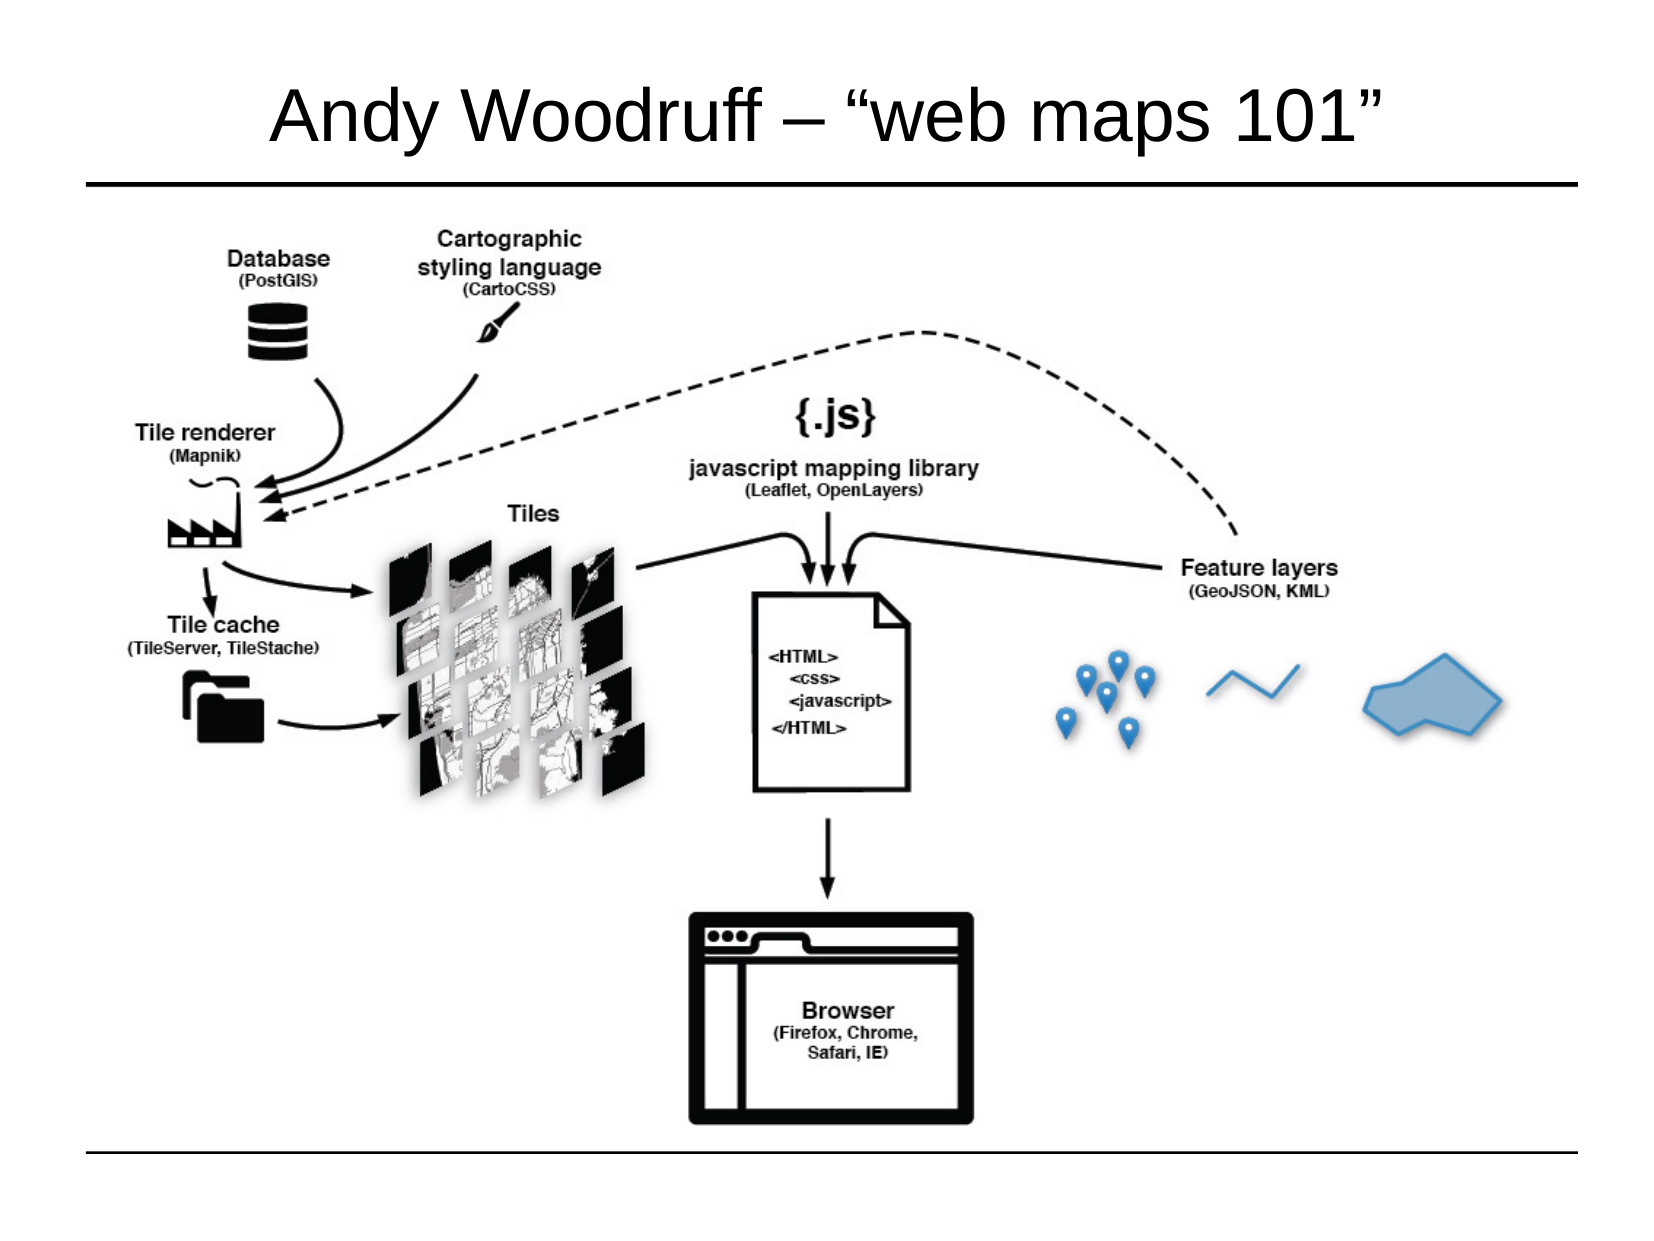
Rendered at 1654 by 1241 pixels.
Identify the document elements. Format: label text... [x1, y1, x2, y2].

picture [85, 182, 1578, 1154]
title Andy Woodruff – “web maps 101” [82, 49, 1571, 183]
